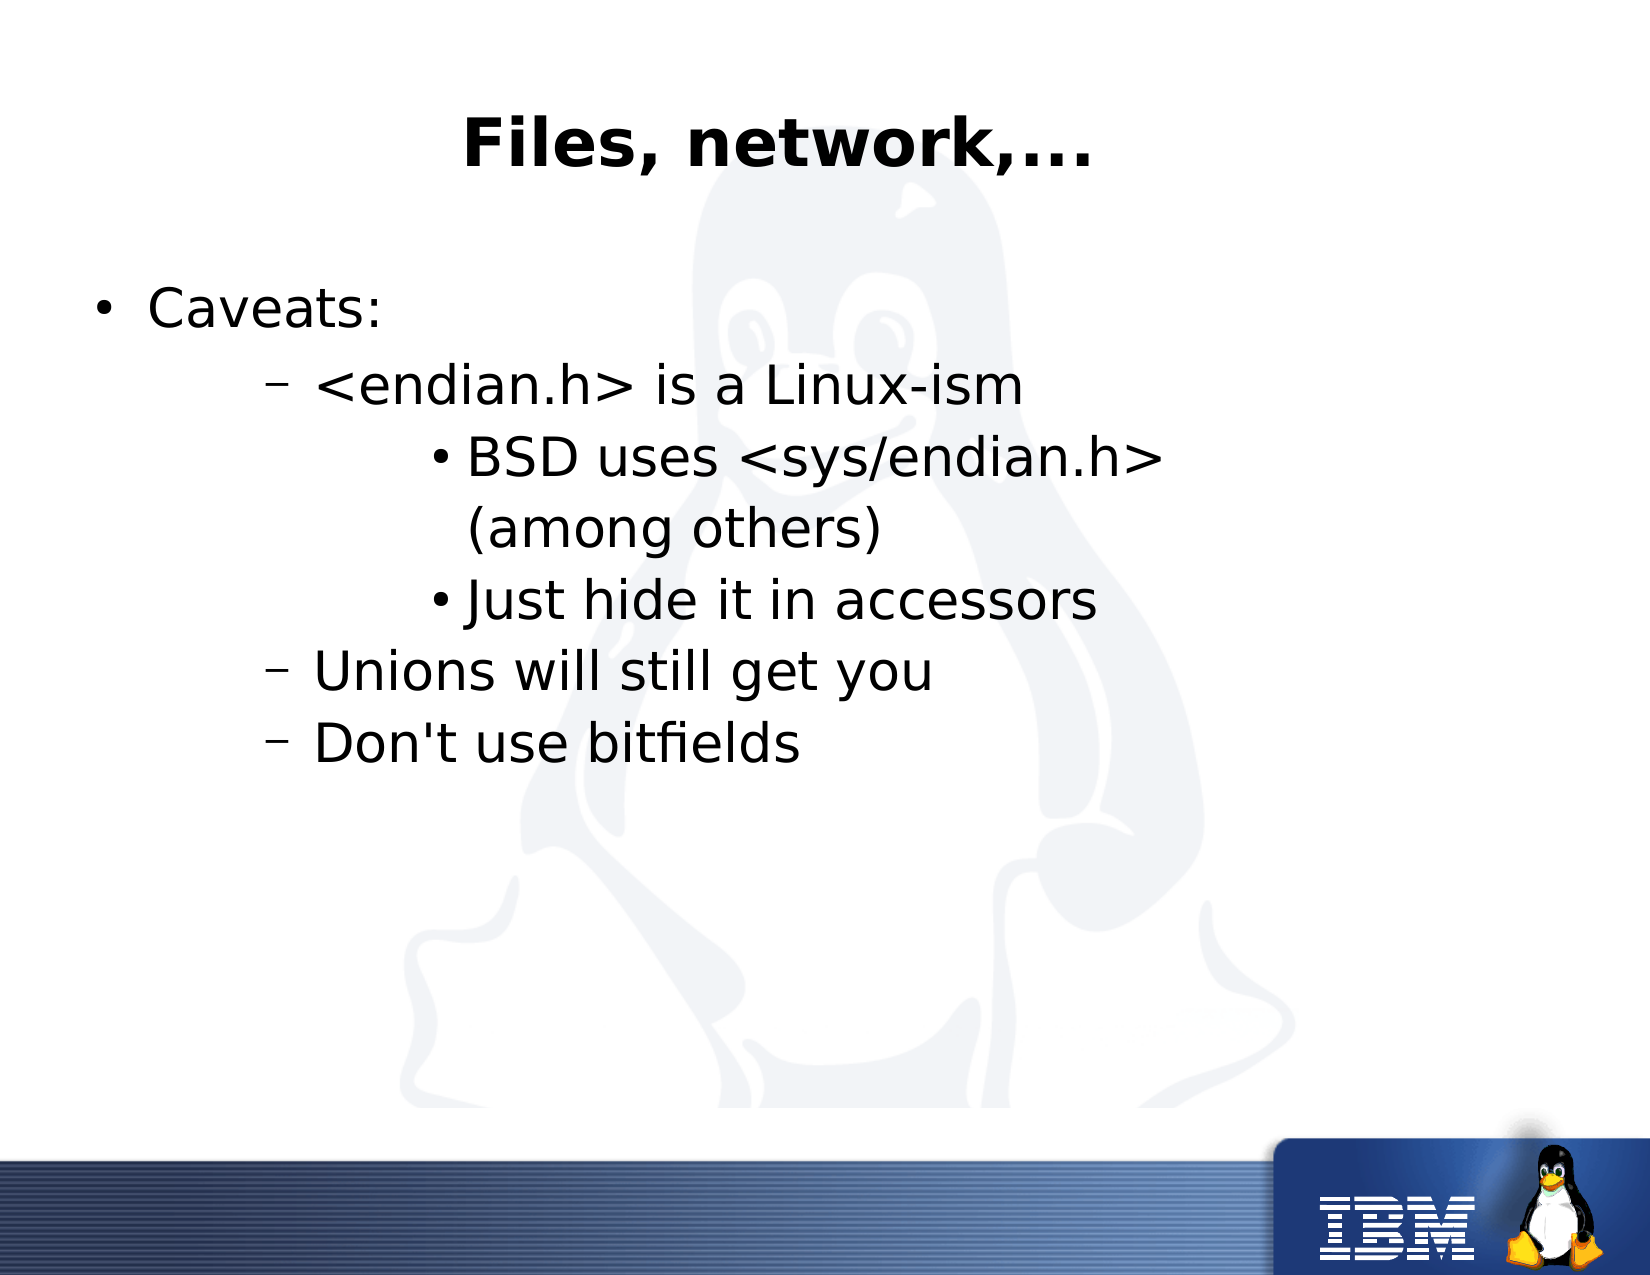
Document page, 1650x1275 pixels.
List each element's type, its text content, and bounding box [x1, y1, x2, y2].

list Caveats: <endian.h> is a Linux-ism BSD uses <sys/endian.h> (among others) Just hide it in accessors Unions will still get you Don't use bitfields [76, 277, 1457, 1171]
title Files, network,... [76, 76, 1457, 211]
